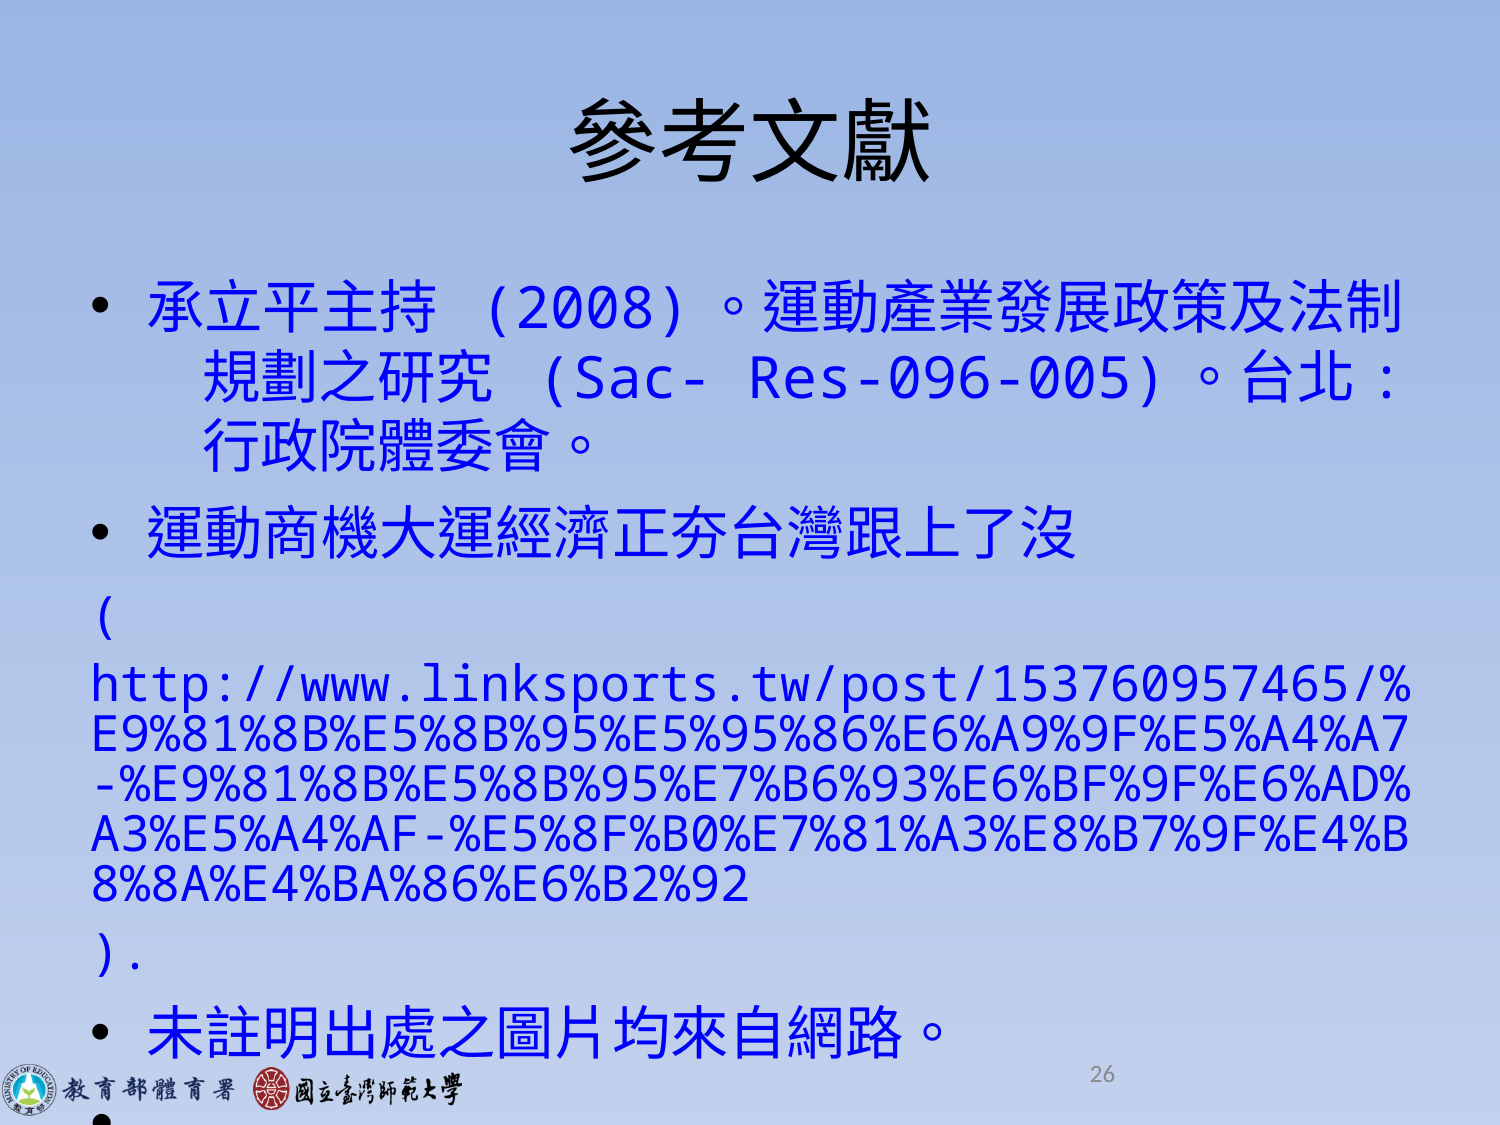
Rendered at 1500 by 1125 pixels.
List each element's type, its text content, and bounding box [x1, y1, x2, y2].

list 承立平主持 (2008)。運動產業發展政策及法制規劃之研究 (Sac- Res-096-005)。台北:行政院體委會。 運動商機大運經濟正夯台灣跟上了沒 (http://www.linksports.tw/post/153760957465/%E9%81%8B%E5%8B%95%E5%95%86%E6%A9%9F%E5%A4%A7-%E9%81%8B%E5%8B%95%E7%B6%93%E6%BF%9F%E6%AD%A3%E5%A4%AF-%E5%8F%B0%E7%81%A3%E8%B7%9F%E4%B8%8A%E4%BA%86%E6%B2%92). 未註明出處之圖片均來自網路。 [75, 262, 1426, 1005]
text_box [1074, 1042, 1426, 1103]
title 參考文獻 [75, 45, 1426, 233]
